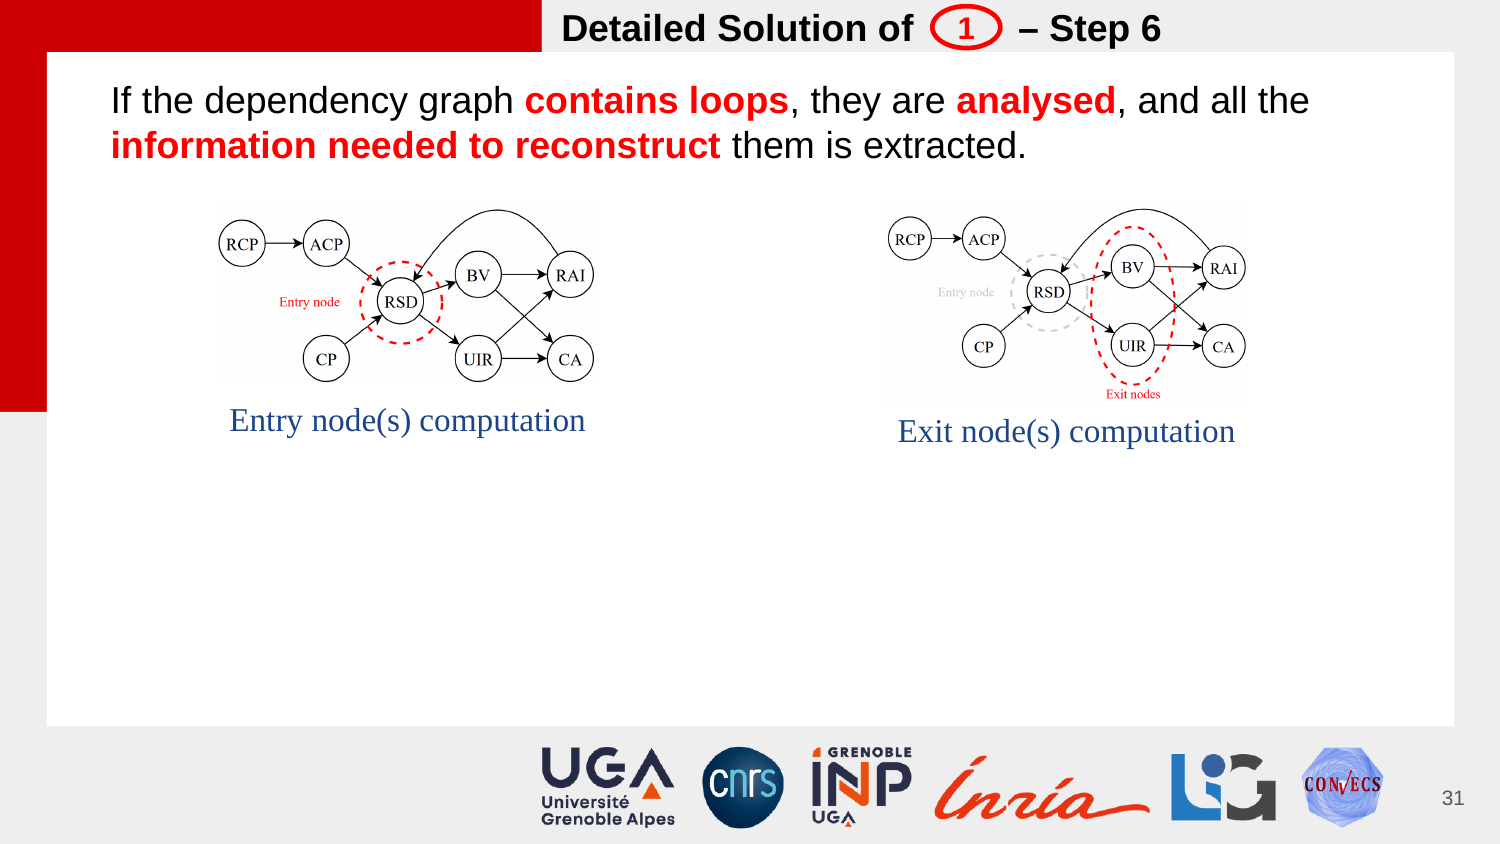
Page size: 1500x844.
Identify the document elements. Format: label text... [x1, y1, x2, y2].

text_box Exit node(s) computation [844, 402, 1289, 457]
text_box Entry node(s) computation [185, 391, 630, 446]
text_box Detailed Solution of – Step 6 [546, 0, 1441, 55]
text_box 1 [932, 6, 1001, 49]
picture [0, 0, 1500, 844]
slide_number <numéro> [1389, 764, 1480, 830]
text_box If the dependency graph contains loops, they are analysed, and all the information needed to reconstruct them is extracted. [95, 72, 1405, 231]
